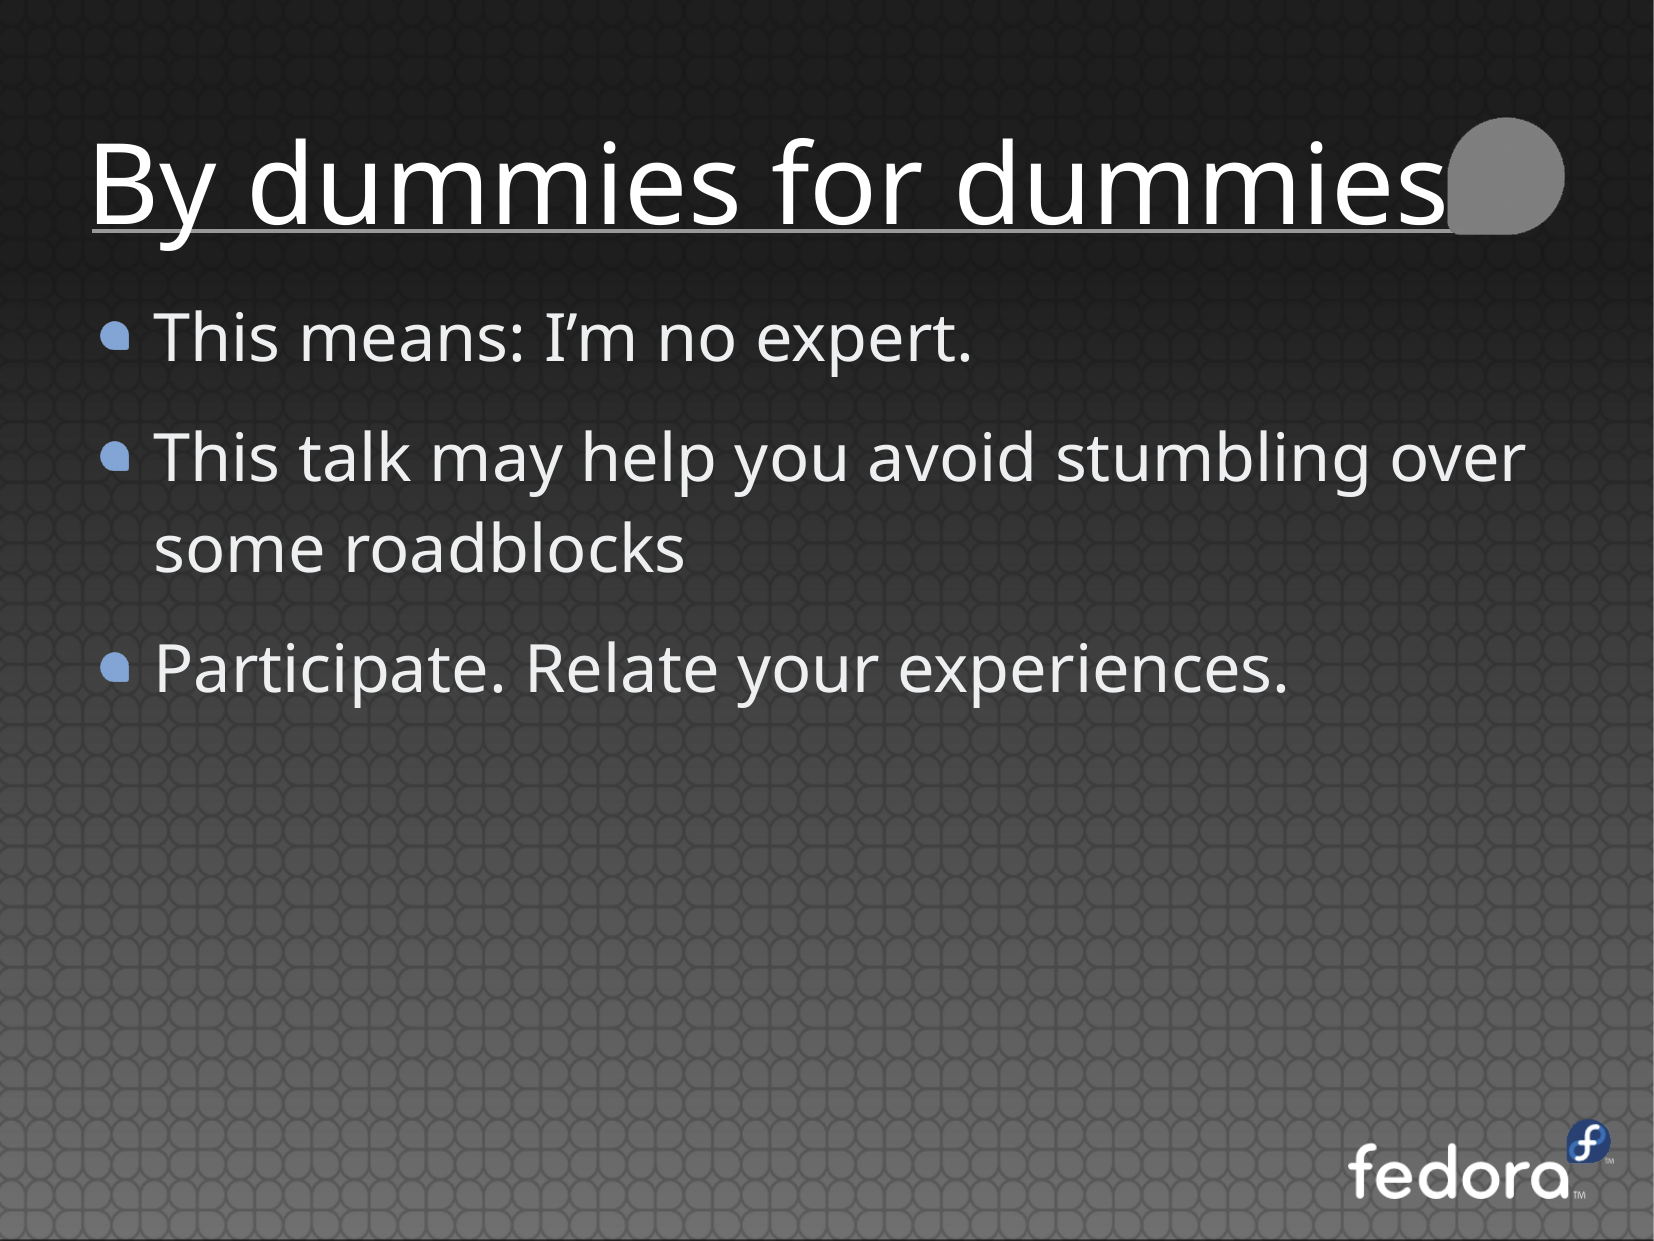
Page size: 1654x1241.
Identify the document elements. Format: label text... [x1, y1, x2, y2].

picture [0, 0, 1654, 1241]
title By dummies for dummies [86, 112, 1576, 249]
list This means: I’m no expert. This talk may help you avoid stumbling over some roadblocks Participate. Relate your experiences. [82, 290, 1571, 1109]
